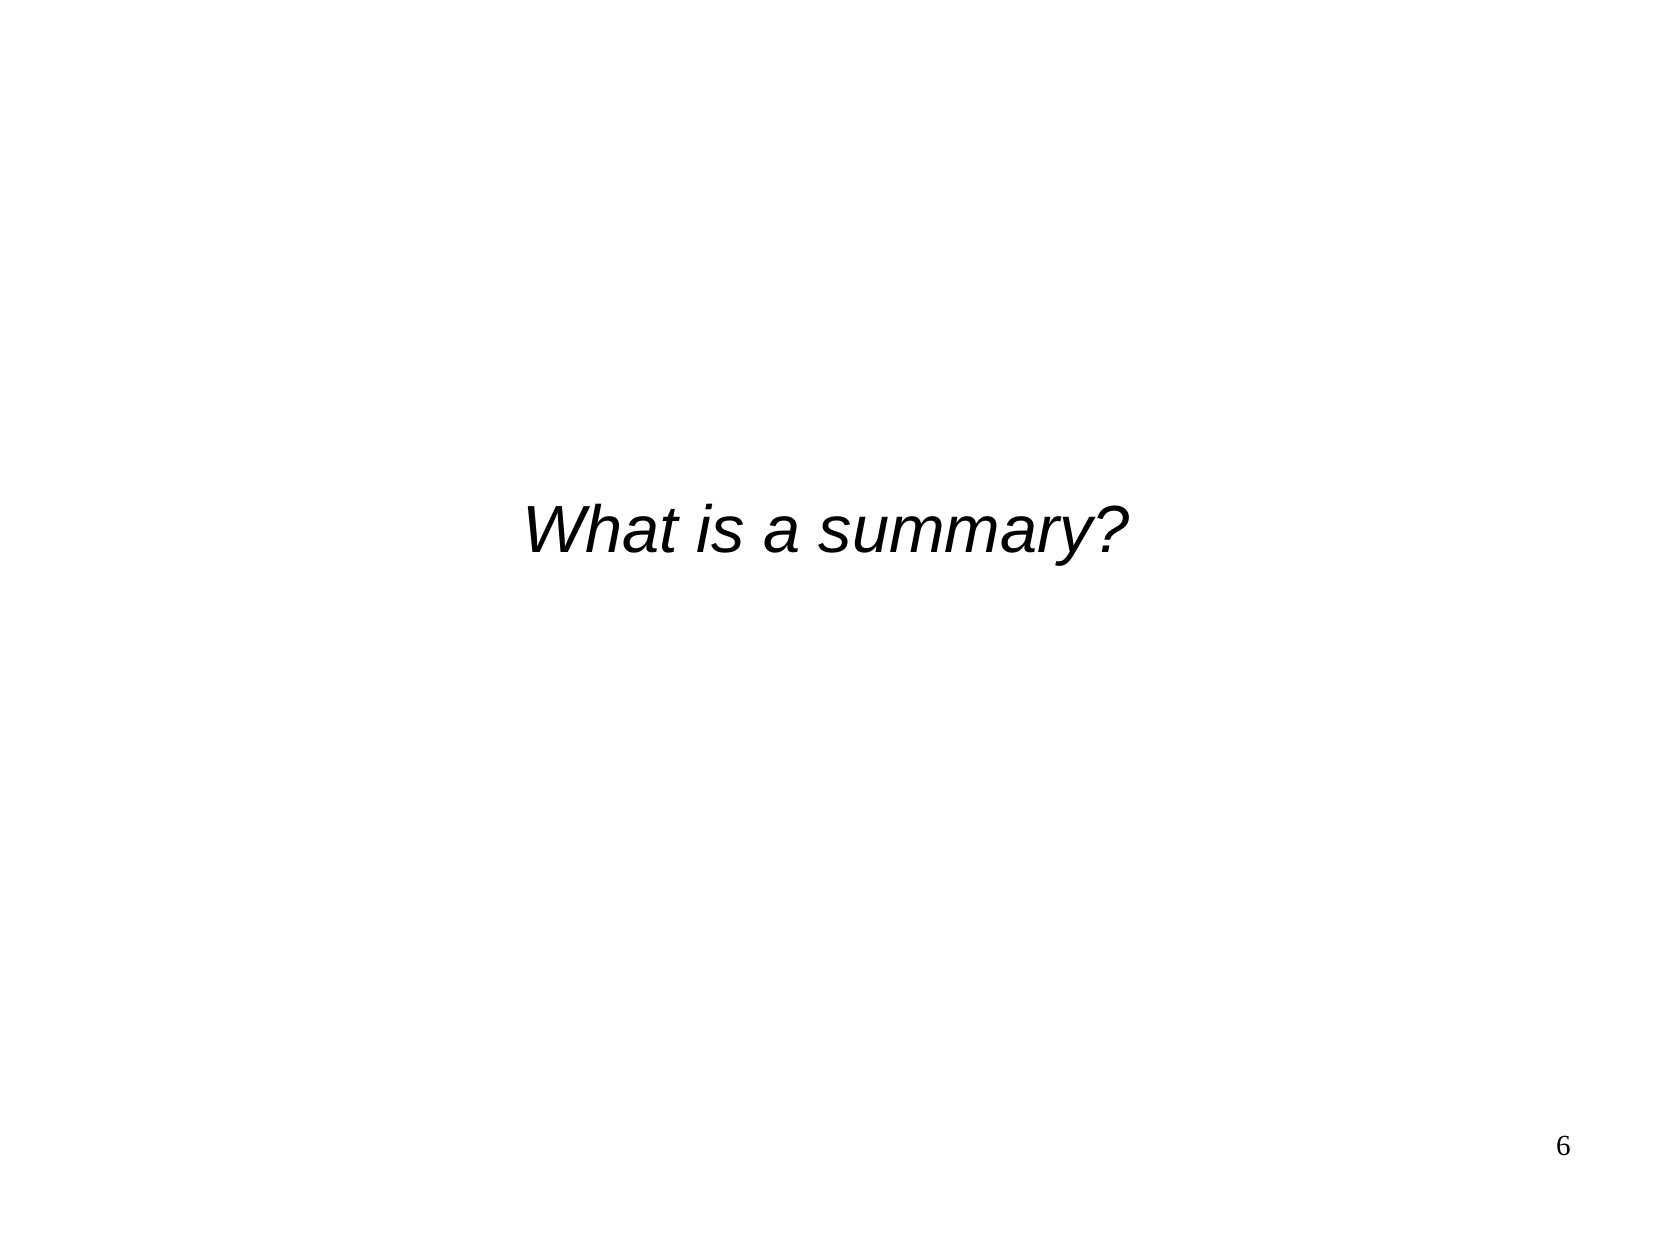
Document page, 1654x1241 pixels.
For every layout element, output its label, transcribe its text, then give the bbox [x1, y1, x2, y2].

subtitle What is a summary? [82, 49, 1571, 1010]
